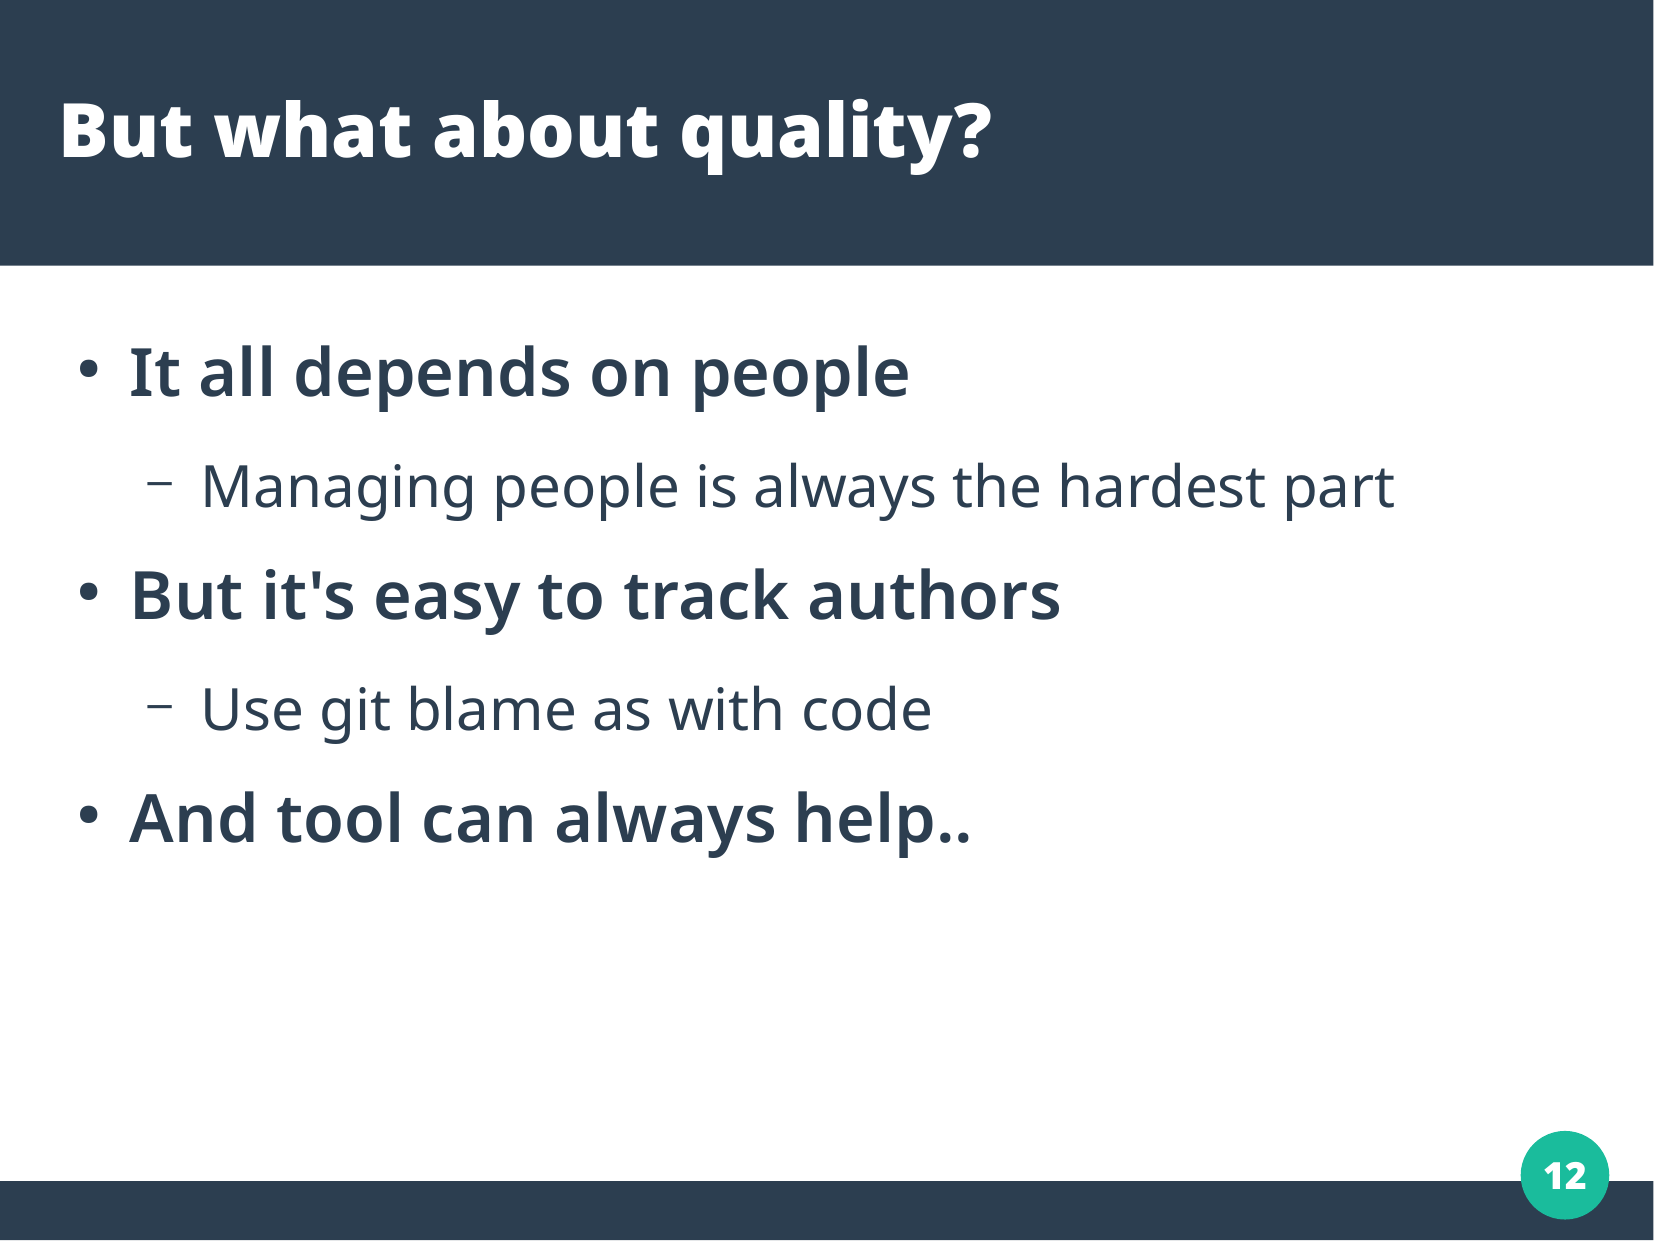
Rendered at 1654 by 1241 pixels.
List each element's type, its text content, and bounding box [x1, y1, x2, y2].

list It all depends on people Managing people is always the hardest part But it's easy to track authors Use git blame as with code And tool can always help.. [59, 324, 1595, 1152]
title But what about quality? [59, 49, 1595, 207]
